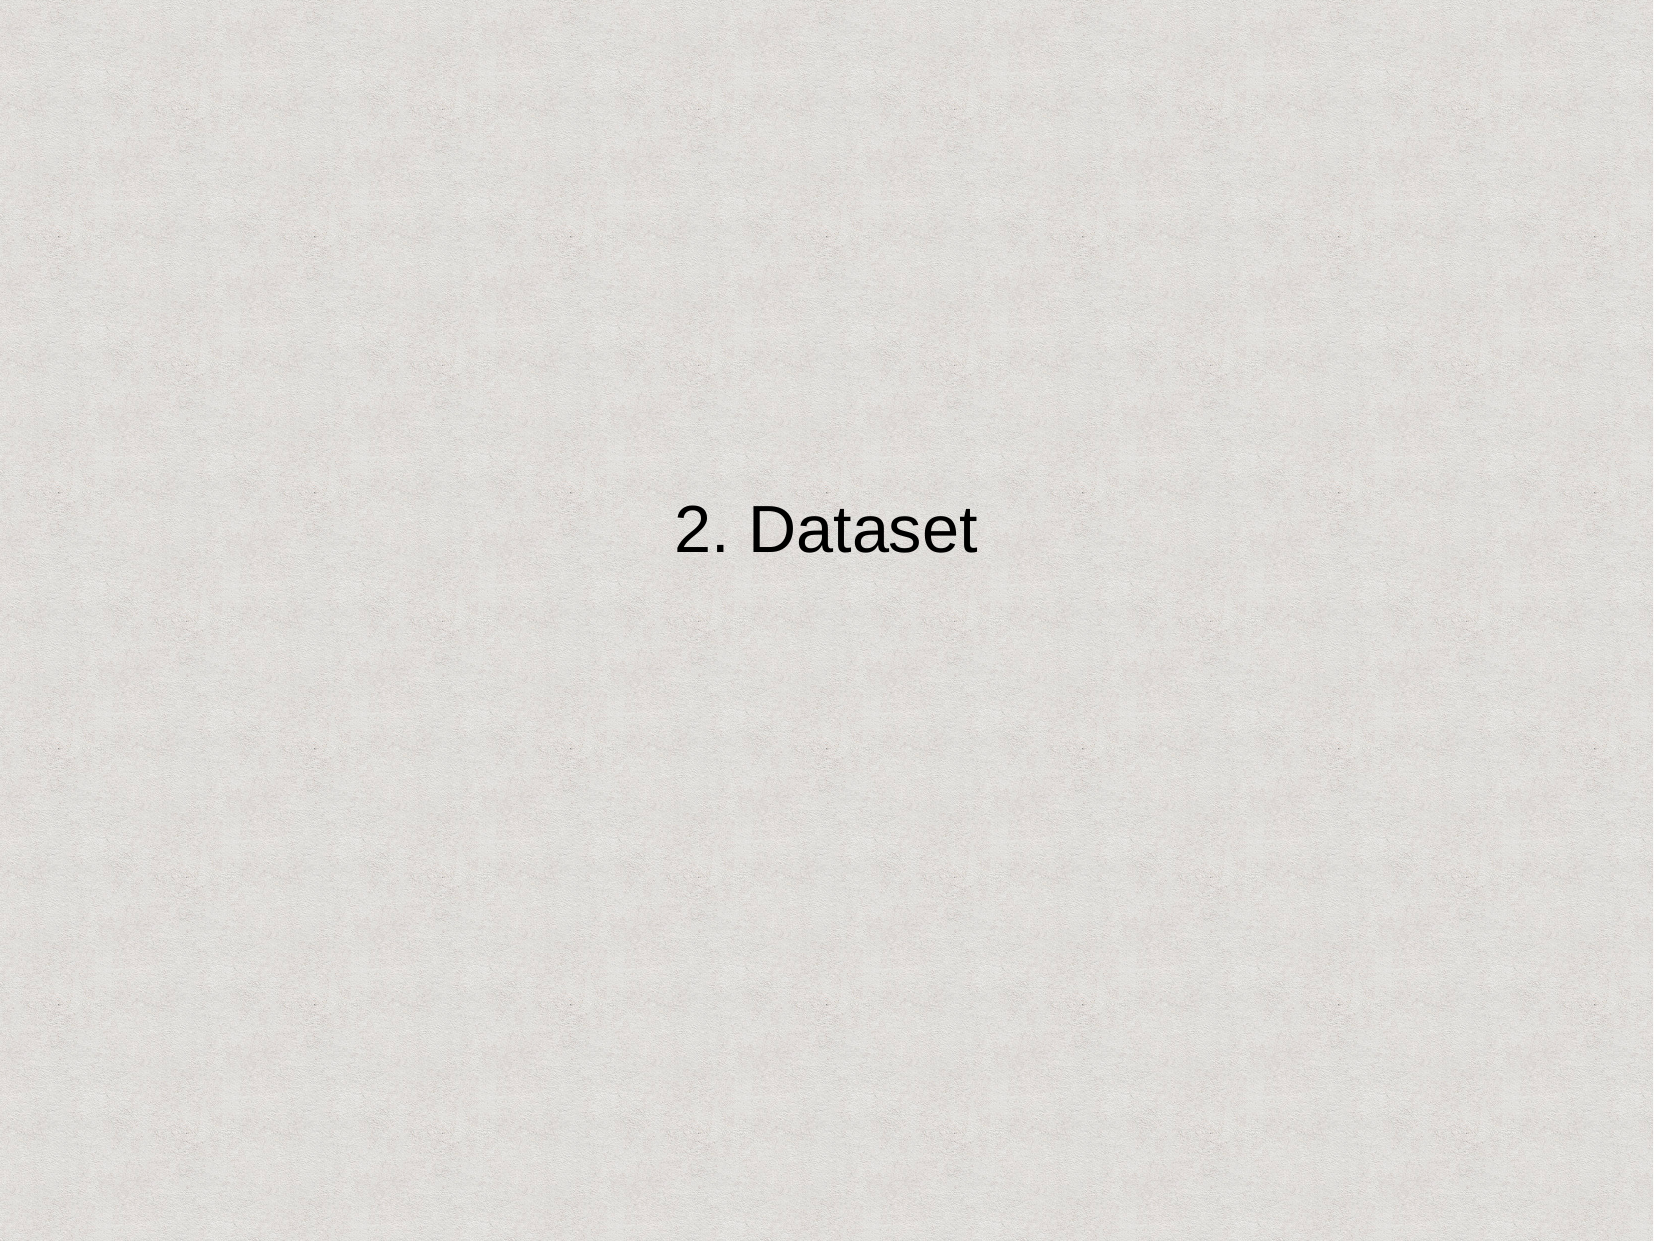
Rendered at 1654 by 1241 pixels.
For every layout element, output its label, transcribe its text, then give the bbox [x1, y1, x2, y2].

subtitle 2. Dataset [82, 49, 1571, 1010]
picture [0, 0, 1654, 1241]
